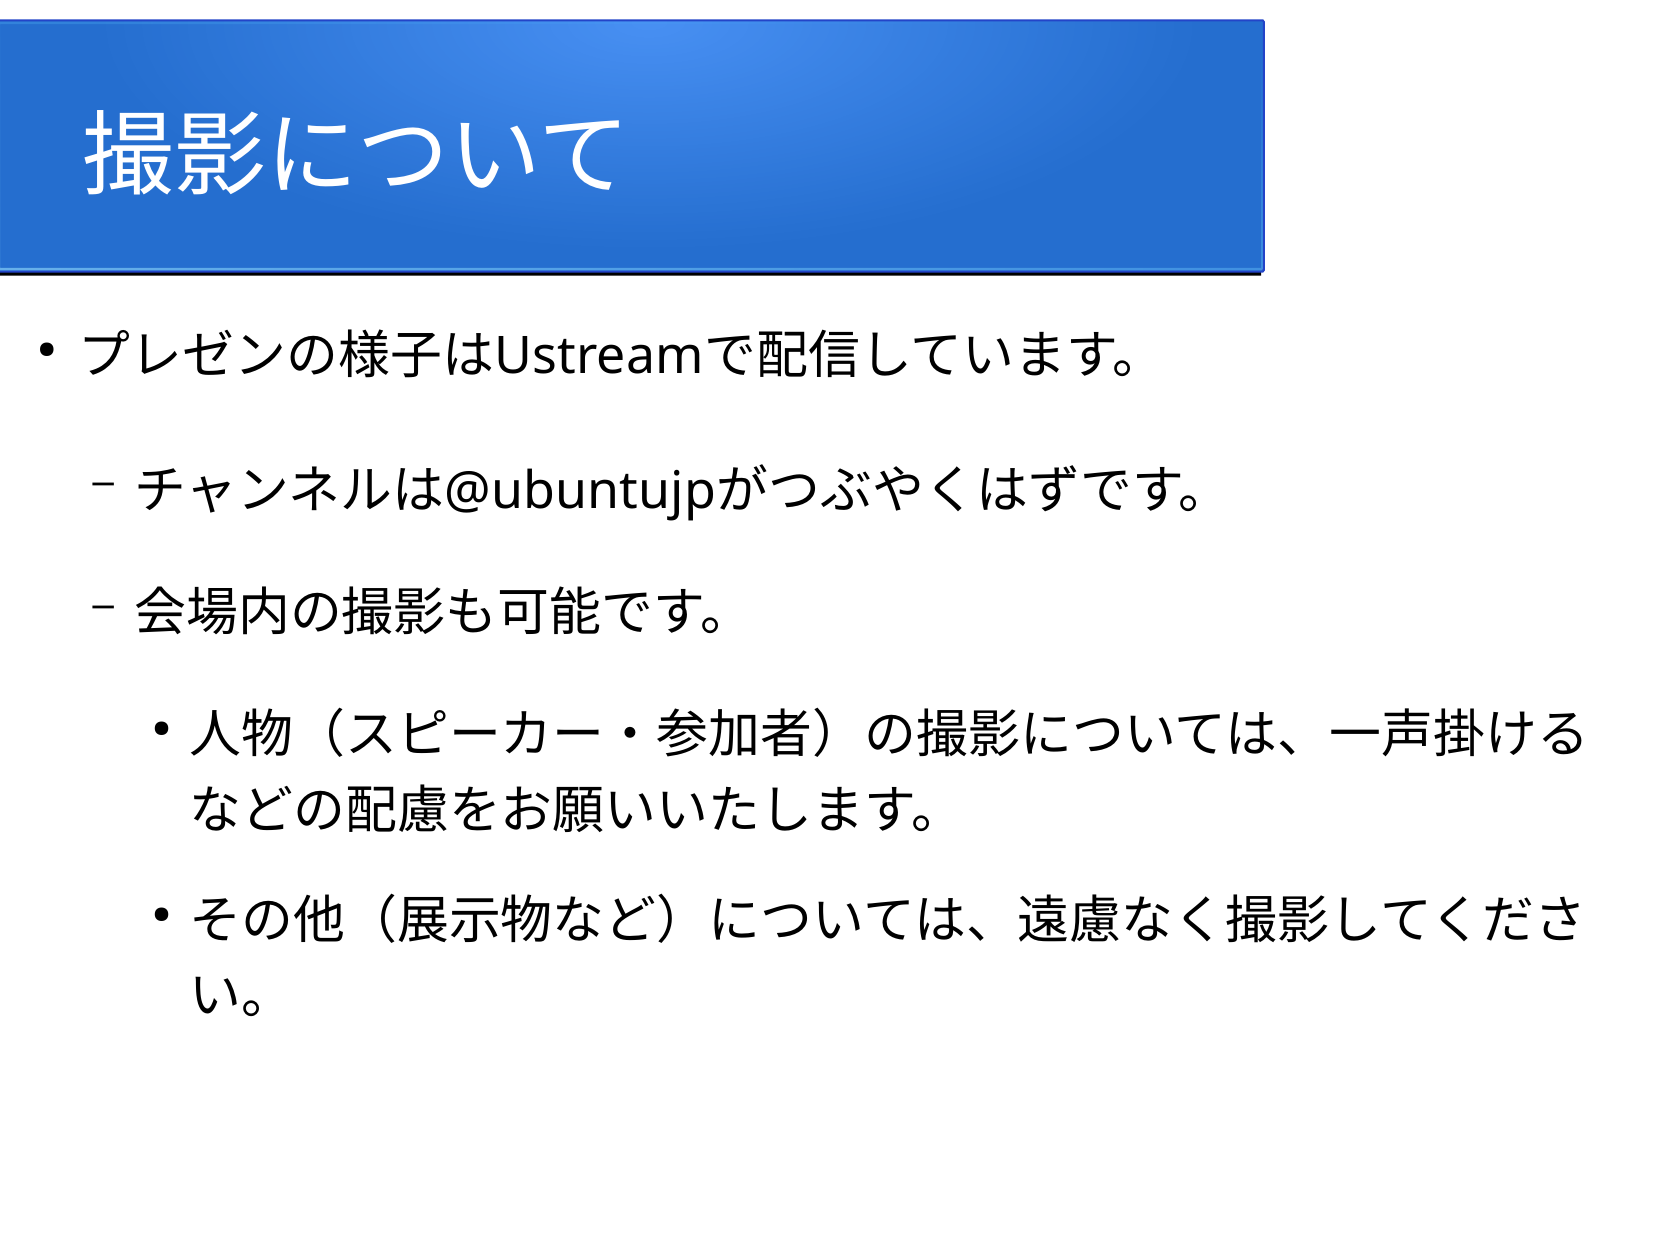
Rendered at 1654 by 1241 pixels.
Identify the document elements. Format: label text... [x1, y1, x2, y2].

list プレゼンの様子はUstreamで配信しています。 チャンネルは@ubuntujpがつぶやくはずです。 会場内の撮影も可能です。 人物（スピーカー・参加者）の撮影については、一声掛けるなどの配慮をお願いいたします。 その他（展示物など）については、遠慮なく撮影してください。 [23, 313, 1630, 1034]
title 撮影について [82, 43, 1250, 251]
